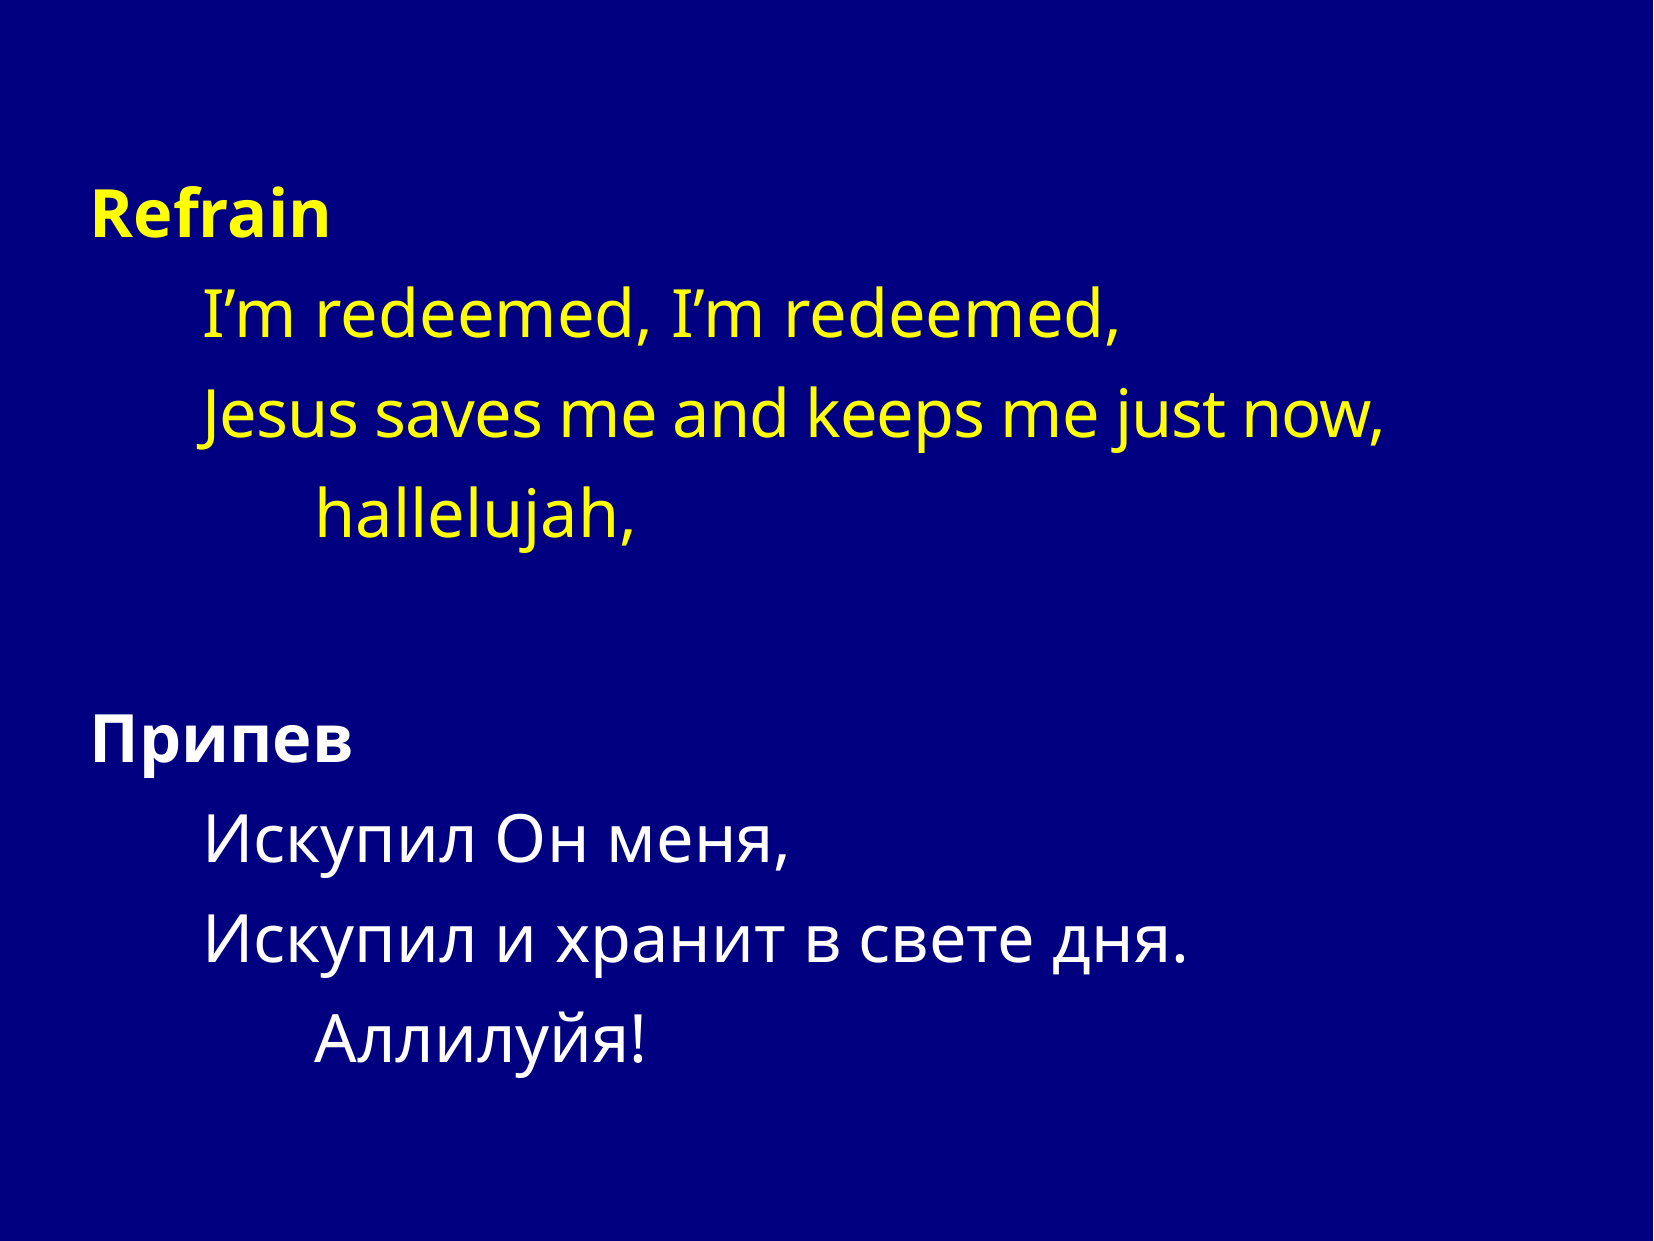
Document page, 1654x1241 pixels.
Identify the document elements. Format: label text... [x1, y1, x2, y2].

text_box Припев Искупил Он меня, Искупил и хранит в свете дня. Аллилуйя! [75, 675, 1576, 1163]
text_box Refrain I’m redeemed, I’m redeemed, Jesus saves me and keeps me just now, hallelujah, [75, 150, 1653, 638]
